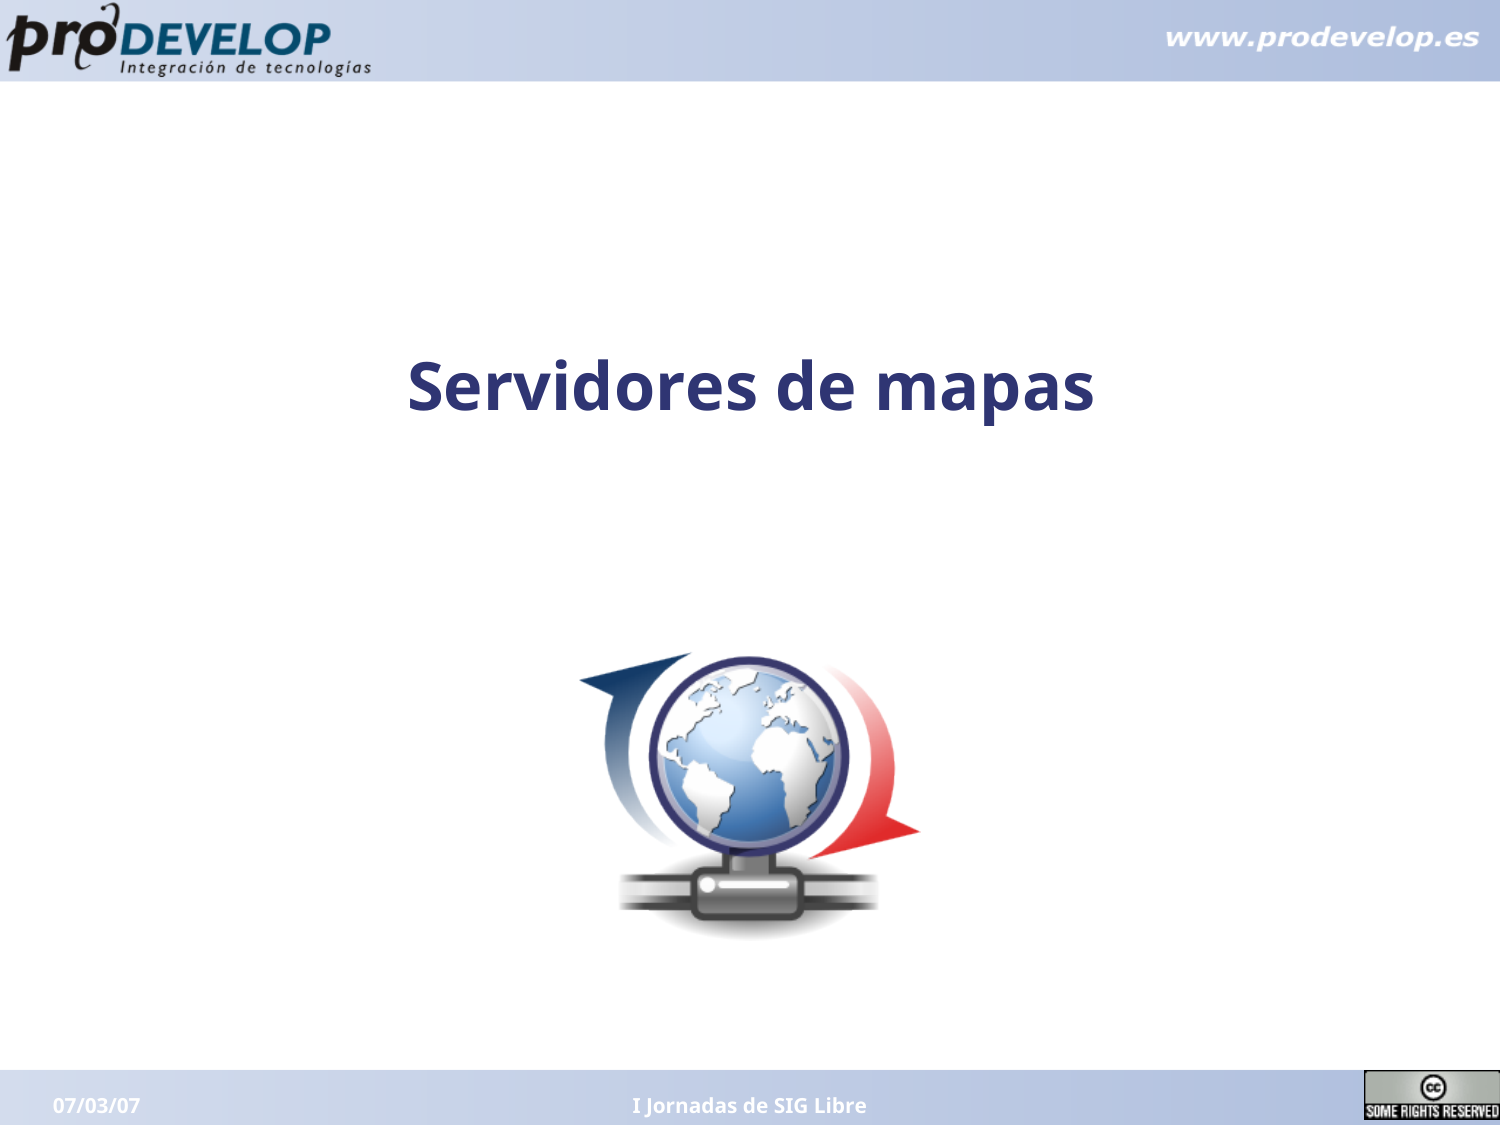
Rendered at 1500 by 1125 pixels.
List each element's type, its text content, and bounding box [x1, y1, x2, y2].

picture [0, 0, 1500, 1125]
title Servidores de mapas [76, 290, 1427, 479]
